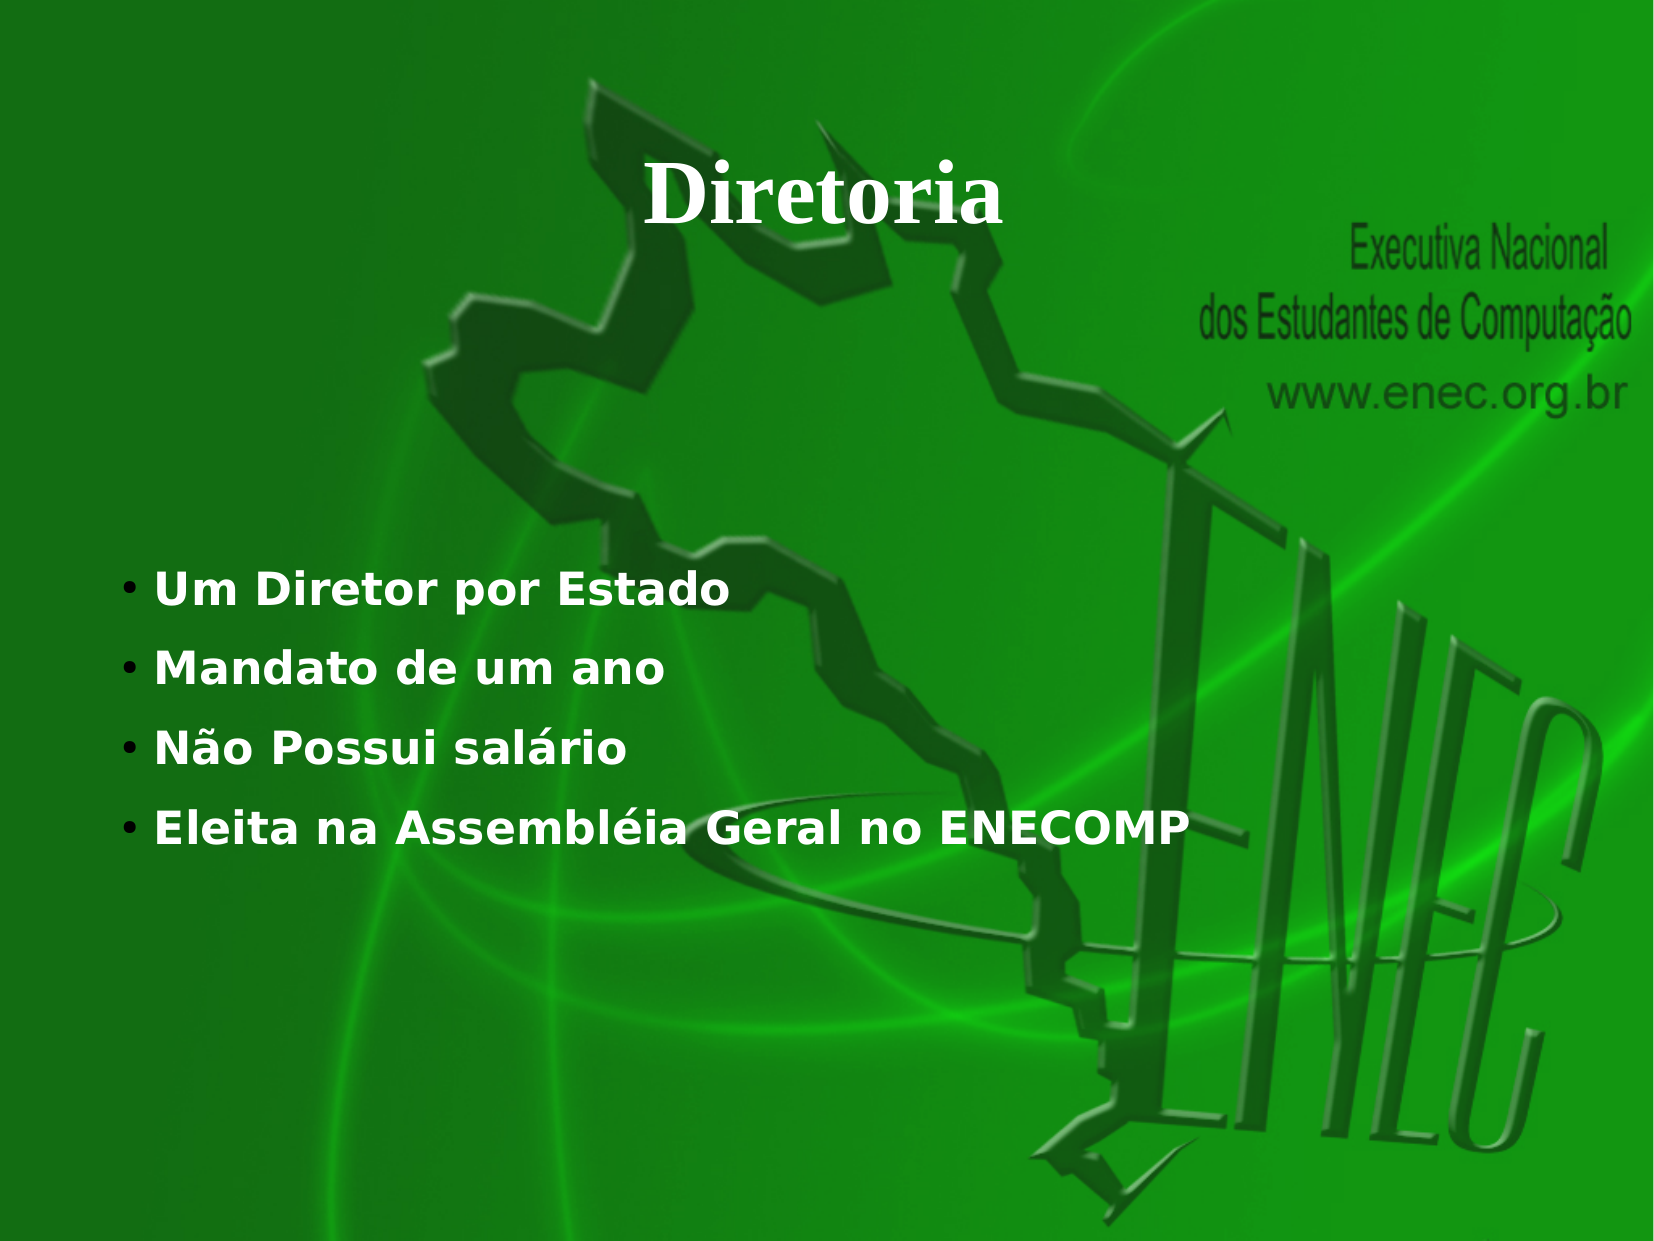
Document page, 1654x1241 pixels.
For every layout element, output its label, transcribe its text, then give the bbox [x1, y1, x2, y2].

title Diretoria [118, 88, 1531, 296]
text_box Um Diretor por Estado Mandato de um ano Não Possui salário Eleita na Assembléia Geral no ENECOMP [121, 344, 1534, 1127]
picture [0, 0, 1654, 1241]
